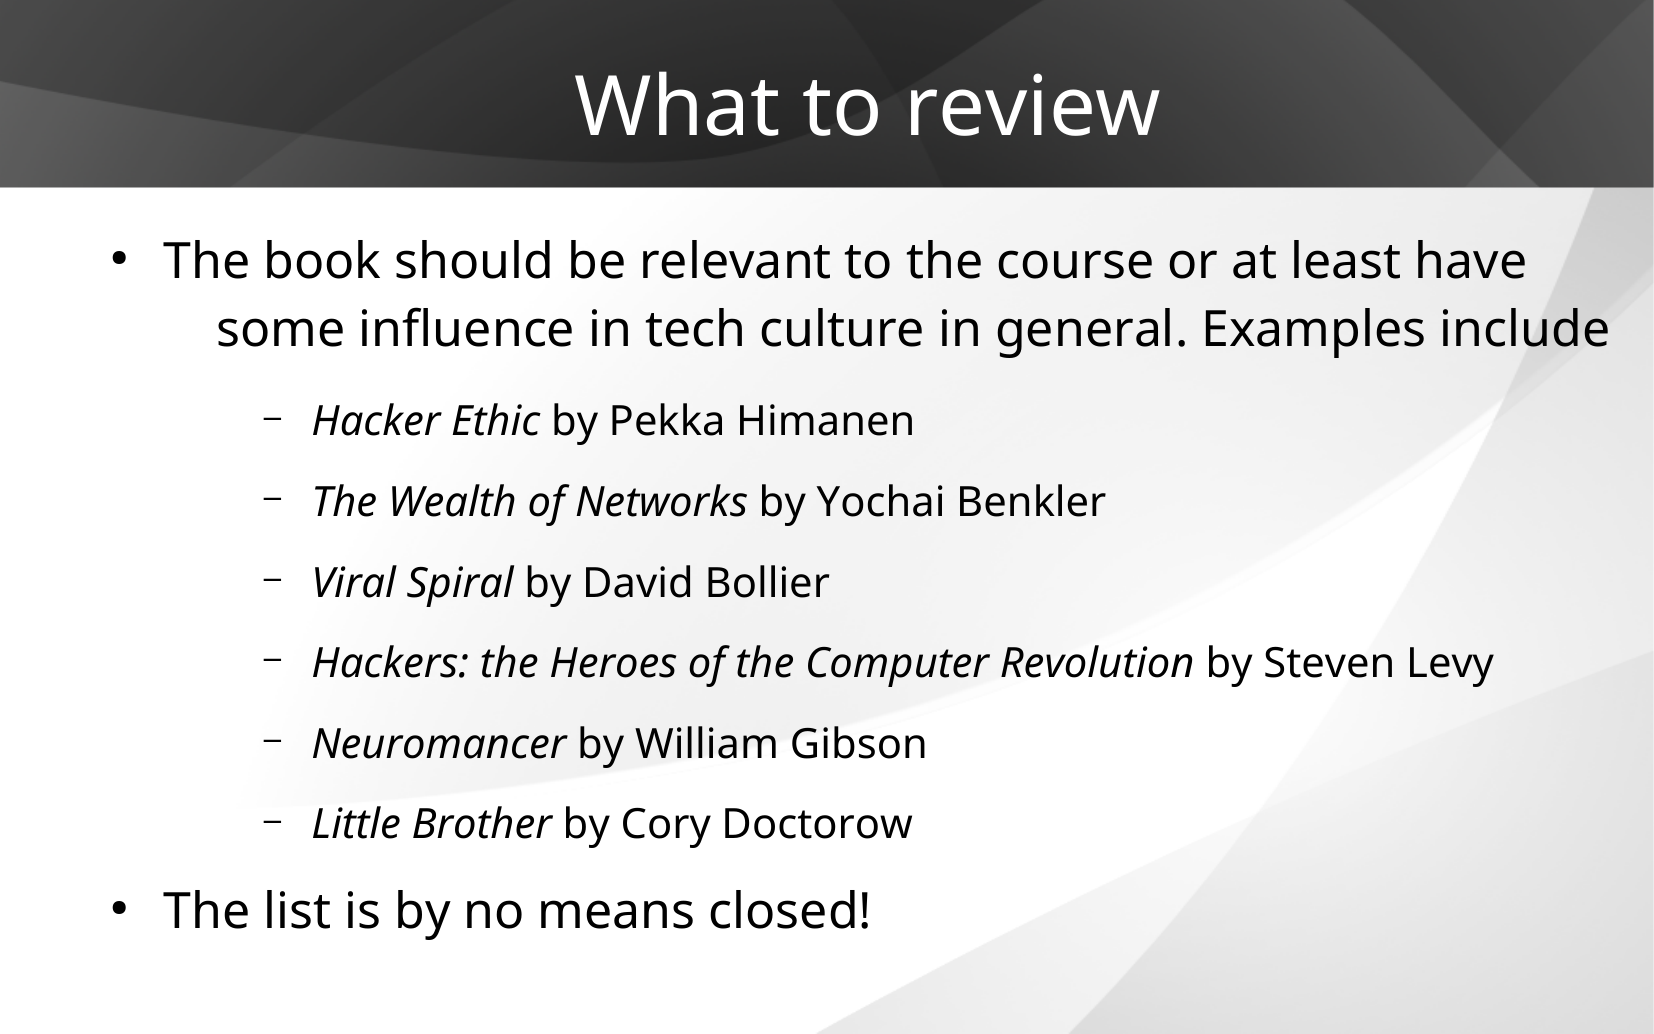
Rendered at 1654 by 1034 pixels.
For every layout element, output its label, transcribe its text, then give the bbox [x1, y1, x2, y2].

picture [0, 0, 1654, 1034]
list The book should be relevant to the course or at least have some influence in tech culture in general. Examples include Hacker Ethic by Pekka Himanen The Wealth of Networks by Yochai Benkler Viral Spiral by David Bollier Hackers: the Heroes of the Computer Revolution by Steven Levy Neuromancer by William Gibson Little Brother by Cory Doctorow The list is by no means closed! [75, 225, 1613, 1013]
title What to review [124, 0, 1613, 208]
